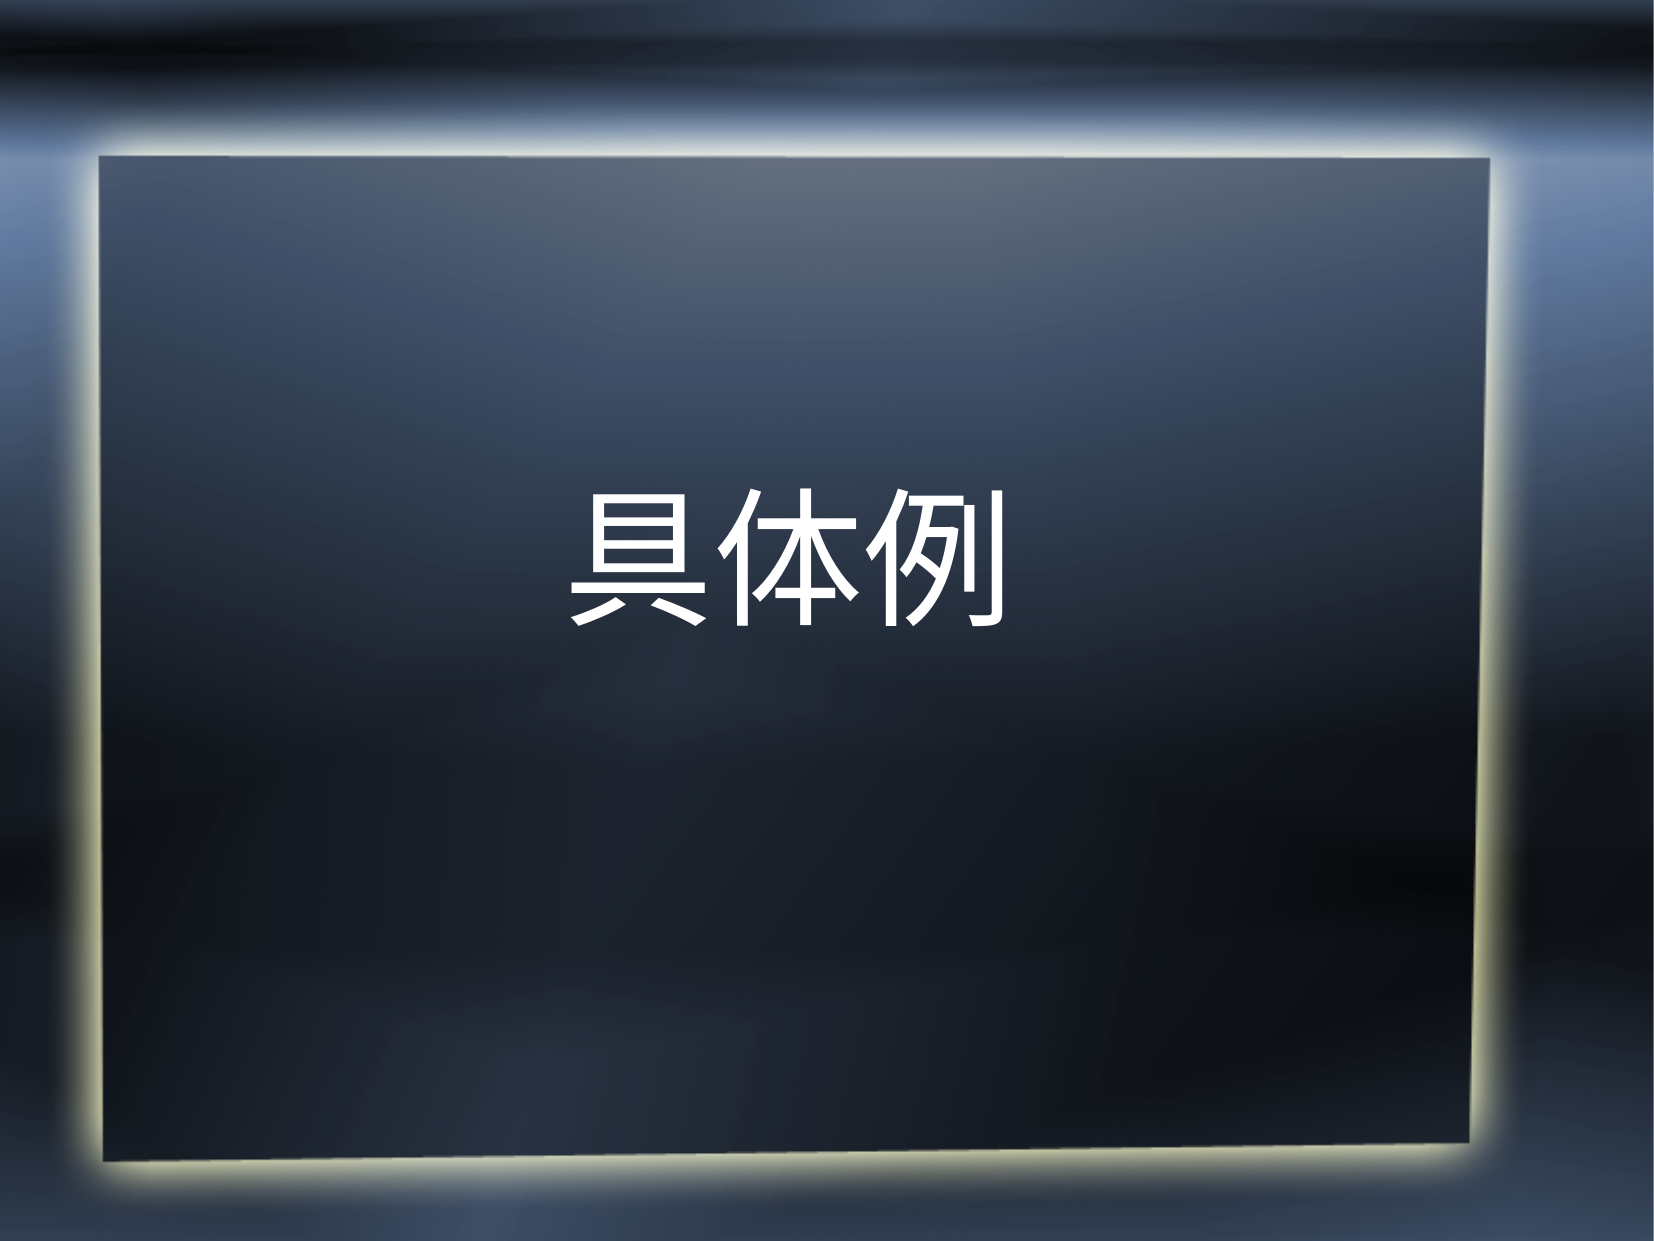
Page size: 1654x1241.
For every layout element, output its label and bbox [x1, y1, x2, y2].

text_box [135, 290, 1447, 1241]
picture [0, 0, 1654, 1241]
